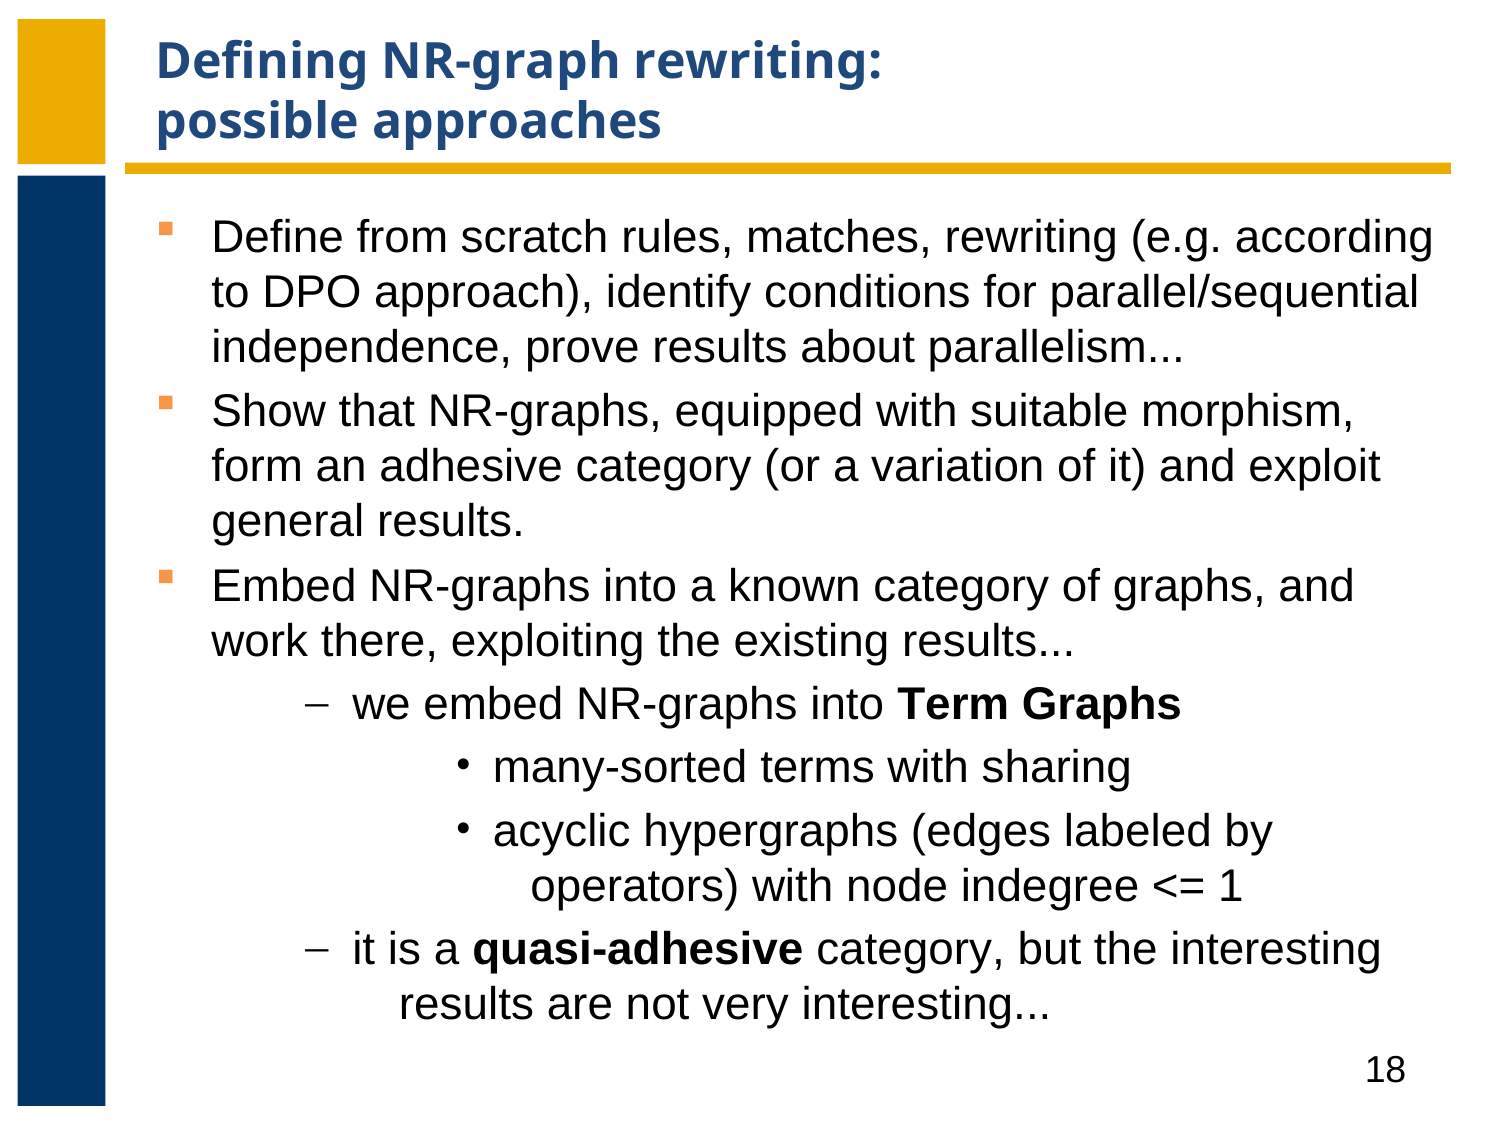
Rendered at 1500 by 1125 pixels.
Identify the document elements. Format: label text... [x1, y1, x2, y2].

list Define from scratch rules, matches, rewriting (e.g. according to DPO approach), identify conditions for parallel/sequential independence, prove results about parallelism... Show that NR-graphs, equipped with suitable morphism, form an adhesive category (or a variation of it) and exploit general results. Embed NR-graphs into a known category of graphs, and work there, exploiting the existing results... we embed NR-graphs into Term Graphs many-sorted terms with sharing acyclic hypergraphs (edges labeled by operators) with node indegree <= 1 it is a quasi-adhesive category, but the interesting results are not very interesting... [140, 199, 1454, 1093]
title Defining NR-graph rewriting: possible approaches [140, 20, 1447, 156]
